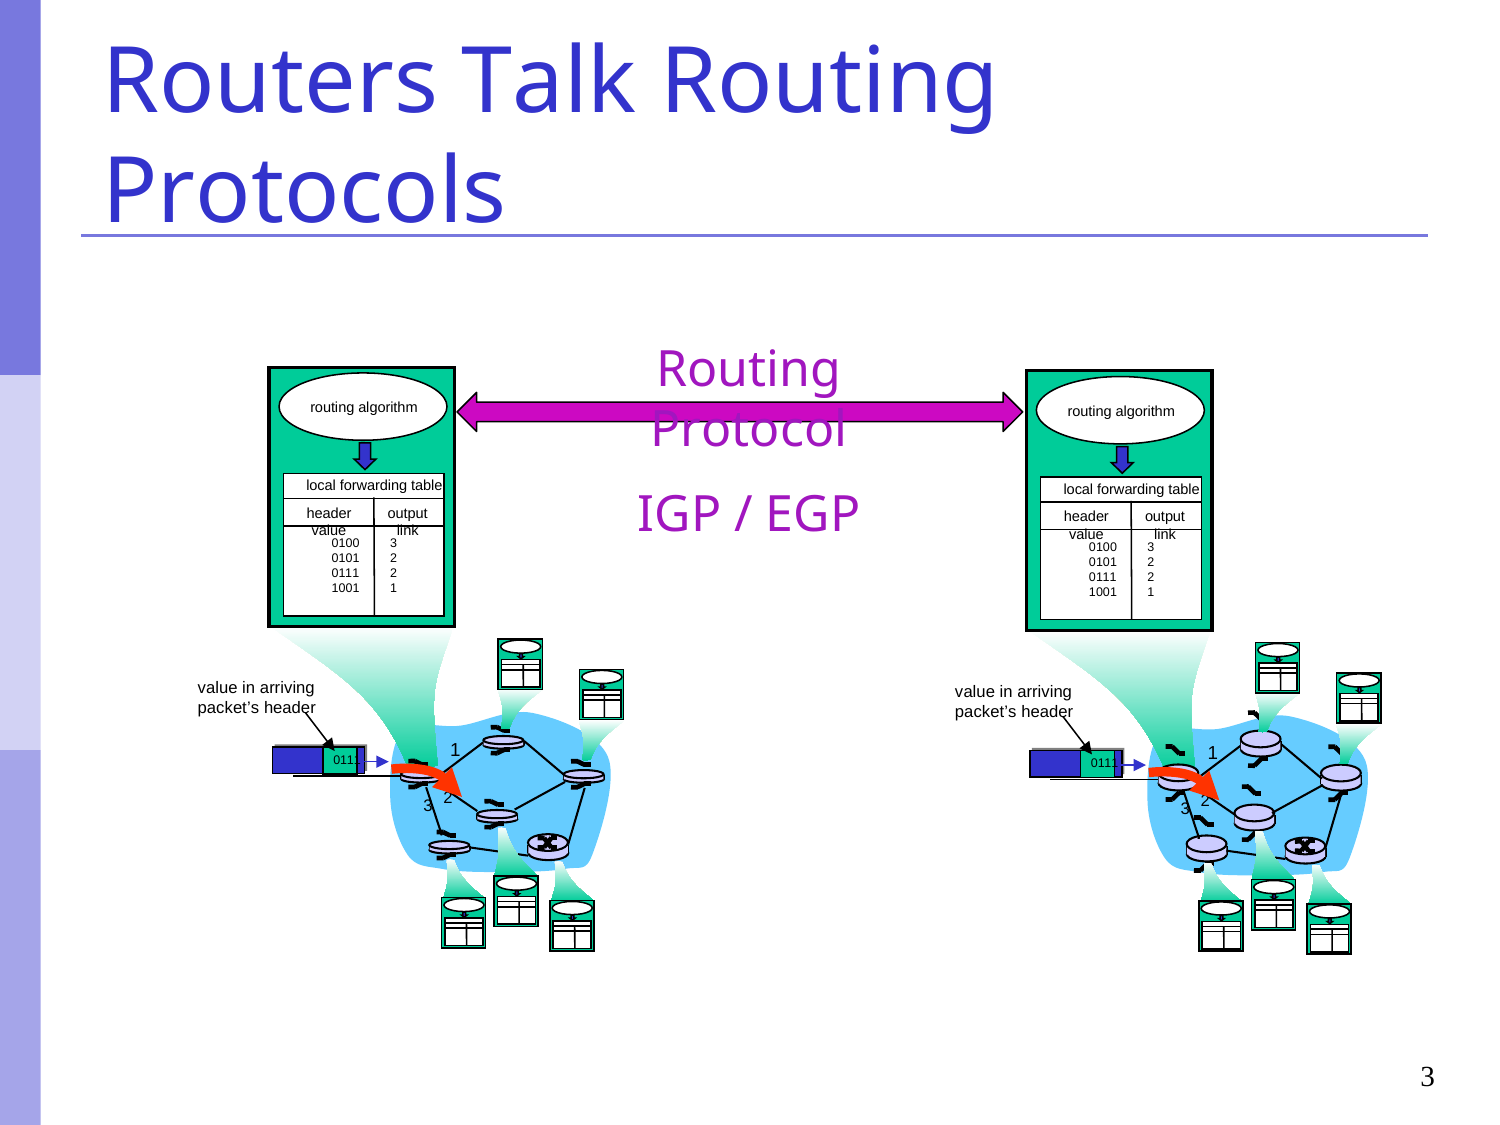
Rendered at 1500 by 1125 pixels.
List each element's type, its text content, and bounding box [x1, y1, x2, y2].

text_box 0100 0101 0111 1001 [316, 527, 375, 604]
text_box 0111 [318, 744, 377, 775]
text_box [502, 660, 540, 664]
text_box [553, 901, 591, 925]
text_box header value [1037, 499, 1123, 550]
text_box [525, 671, 540, 687]
text_box [272, 744, 318, 774]
text_box [1202, 927, 1222, 931]
text_box [457, 392, 541, 432]
text_box routing algorithm [1046, 394, 1196, 427]
text_box [1282, 674, 1297, 690]
text_box 0100 0101 0111 1001 [1073, 531, 1132, 607]
text_box [606, 701, 621, 717]
text_box [284, 547, 373, 616]
text_box [502, 671, 522, 687]
text_box value in arriving packet’s header [182, 669, 331, 725]
text_box [1311, 930, 1331, 934]
text_box [293, 424, 433, 440]
text_box [498, 902, 518, 906]
text_box [1196, 397, 1204, 423]
text_box [520, 902, 535, 906]
text_box 3 2 2 1 [1132, 531, 1170, 607]
text_box [1167, 765, 1192, 770]
text_box [284, 474, 291, 495]
text_box [1225, 927, 1240, 931]
text_box [520, 908, 535, 924]
text_box [1259, 642, 1297, 667]
text_box [583, 669, 621, 694]
text_box routing algorithm [289, 390, 439, 424]
text_box [1333, 930, 1348, 934]
text_box local forwarding table [291, 468, 458, 502]
text_box [468, 929, 483, 945]
text_box [497, 875, 539, 927]
text_box [357, 443, 373, 468]
text_box [376, 547, 444, 616]
text_box 3 2 2 1 [375, 527, 413, 604]
text_box <number> [1339, 1050, 1451, 1125]
text_box [1255, 911, 1275, 927]
text_box [1037, 396, 1046, 424]
text_box [583, 701, 603, 717]
text_box [1340, 699, 1360, 703]
text_box [268, 367, 625, 922]
text_box [1255, 880, 1293, 904]
text_box [1050, 427, 1191, 443]
text_box 3 [408, 786, 448, 823]
text_box 0111 [1075, 747, 1134, 779]
text_box [445, 929, 465, 945]
text_box [1278, 911, 1293, 927]
text_box 2 [428, 778, 438, 786]
text_box local forwarding table [1048, 471, 1215, 505]
text_box [292, 373, 434, 390]
text_box [957, 392, 1023, 432]
text_box [498, 908, 518, 924]
text_box [501, 639, 540, 657]
text_box 3 [1165, 790, 1205, 826]
text_box 1 [1192, 733, 1234, 772]
text_box output link [1123, 499, 1207, 551]
text_box [1049, 377, 1192, 394]
text_box [439, 394, 446, 419]
text_box 2 [1205, 782, 1225, 818]
text_box [525, 665, 540, 669]
text_box 2 [448, 778, 468, 815]
text_box [1041, 550, 1130, 619]
text_box [1307, 903, 1353, 955]
text_box [1029, 747, 1075, 777]
text_box 1 [435, 729, 476, 768]
text_box 2 [1185, 782, 1195, 790]
text_box value in arriving packet’s header [940, 672, 1089, 729]
text_box [1041, 477, 1048, 499]
text_box [1133, 551, 1201, 619]
text_box [1259, 674, 1279, 690]
text_box [553, 932, 574, 948]
text_box [1113, 447, 1131, 472]
text_box [1336, 672, 1381, 698]
text_box [1026, 370, 1383, 952]
title Routers Talk Routing Protocols [87, 37, 1425, 225]
text_box header value [280, 495, 378, 547]
text_box output link [365, 496, 450, 547]
text_box [576, 932, 591, 948]
text_box Routing Protocol IGP / EGP [541, 328, 957, 549]
text_box [280, 392, 289, 421]
text_box [1363, 699, 1378, 703]
text_box [502, 665, 522, 669]
